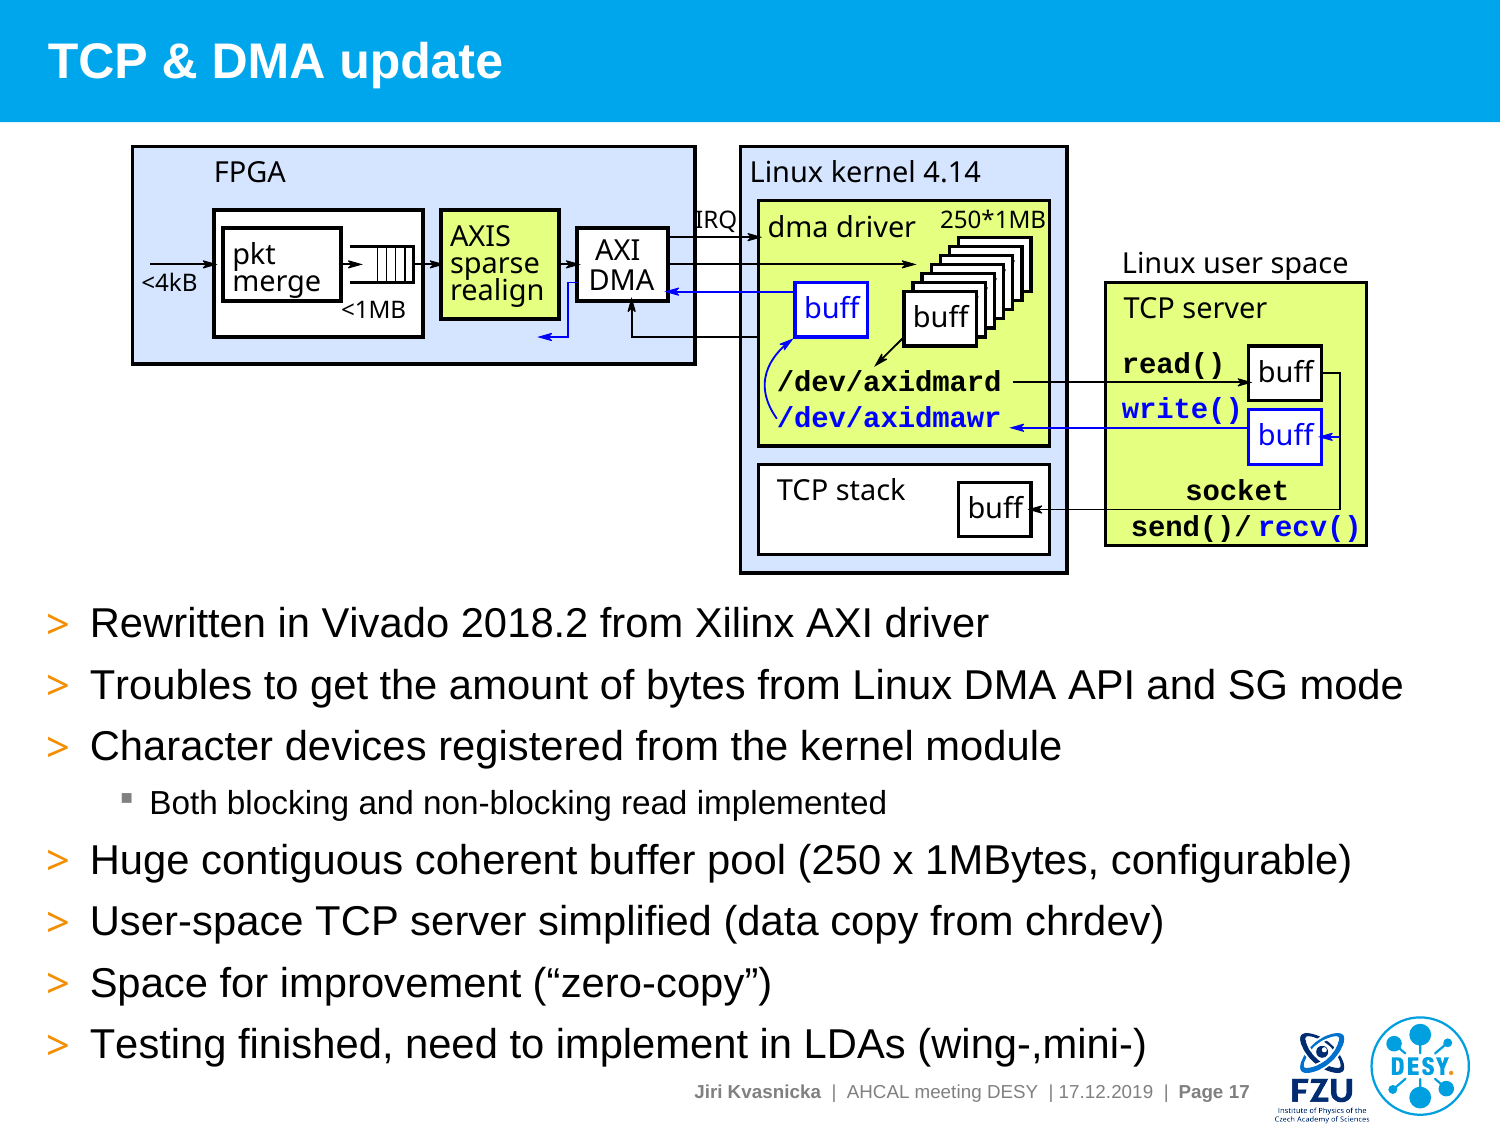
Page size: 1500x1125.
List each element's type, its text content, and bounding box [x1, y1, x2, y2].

title TCP & DMA update [47, 16, 1446, 107]
picture [130, 144, 1369, 575]
list Rewritten in Vivado 2018.2 from Xilinx AXI driver Troubles to get the amount of bytes from Linux DMA API and SG mode Character devices registered from the kernel module Both blocking and non-blocking read implemented Huge contiguous coherent buffer pool (250 x 1MBytes, configurable) User-space TCP server simplified (data copy from chrdev) Space for improvement (“zero-copy”) Testing finished, need to implement in LDAs (wing-,mini-) [46, 600, 1444, 1125]
